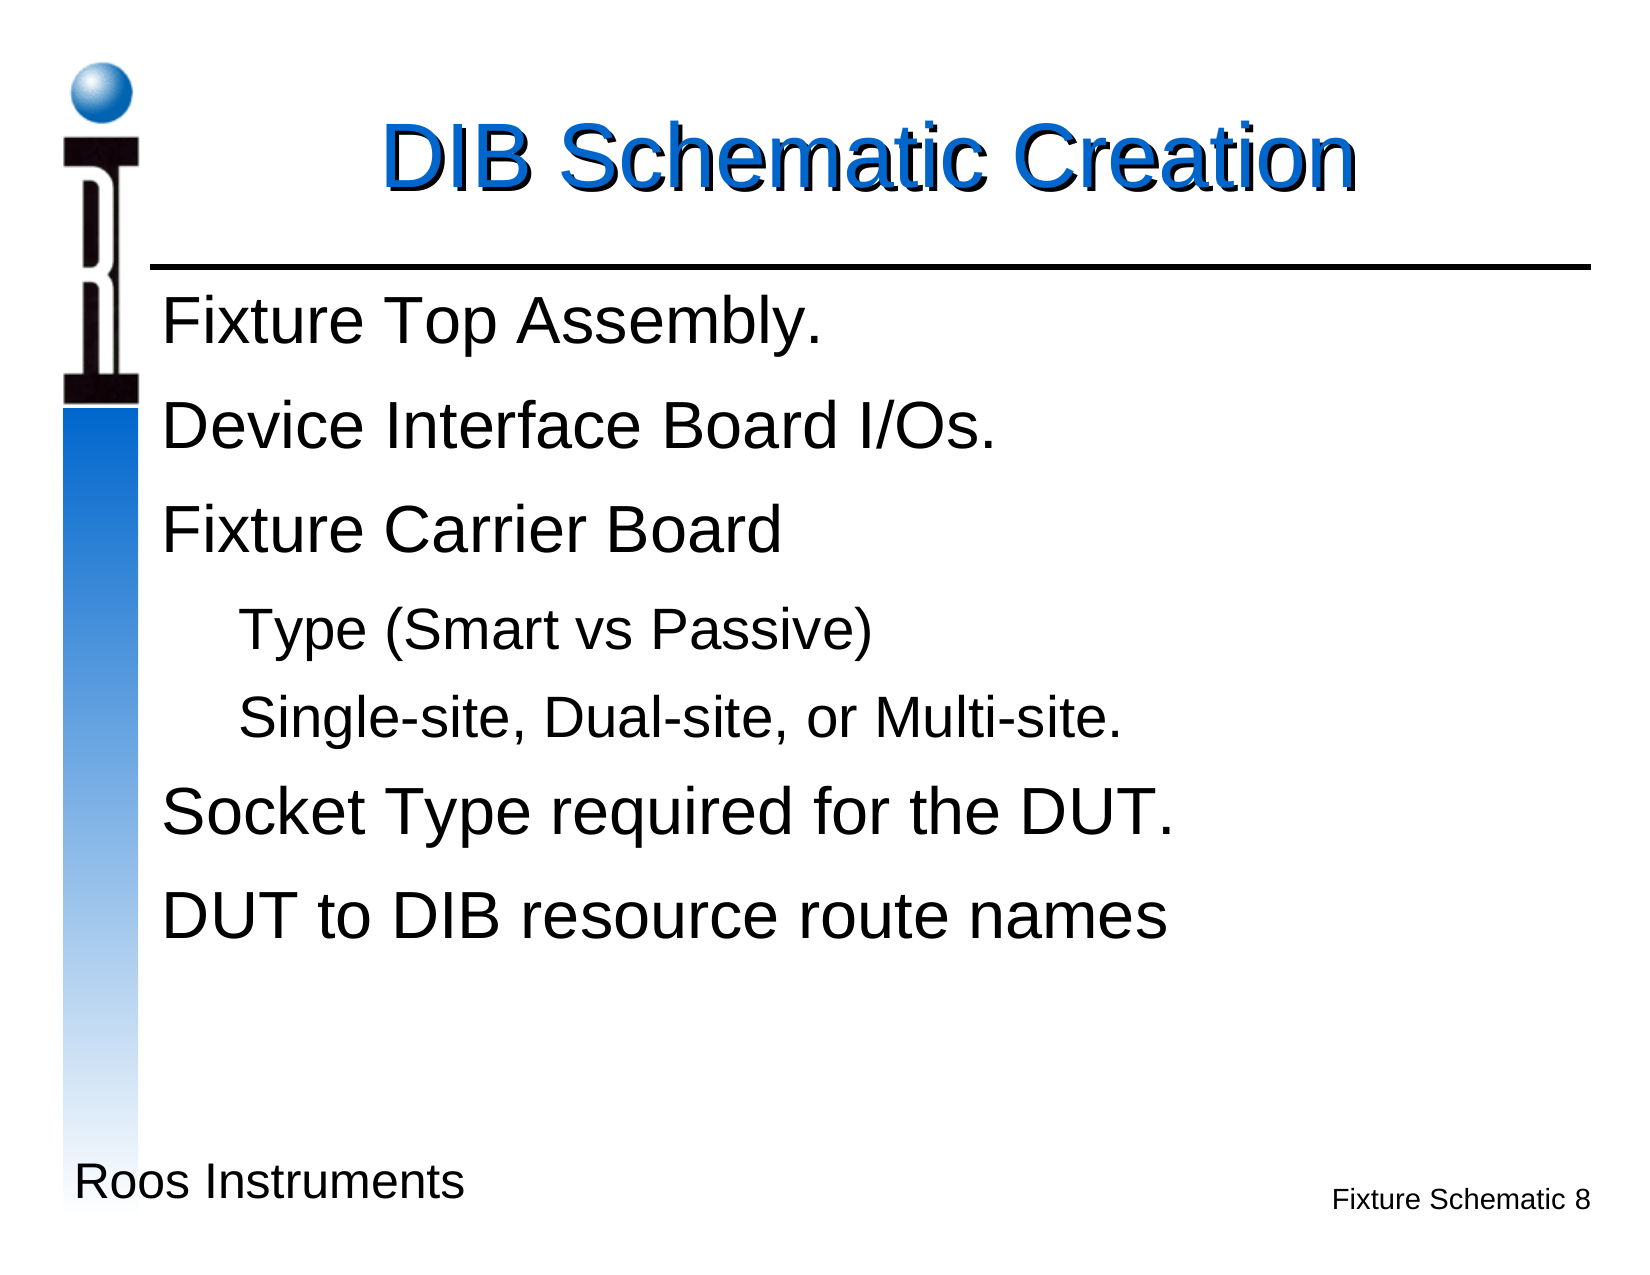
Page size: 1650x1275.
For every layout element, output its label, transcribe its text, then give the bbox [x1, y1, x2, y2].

picture [59, 59, 144, 411]
title DIB Schematic Creation [147, 59, 1591, 253]
list Fixture Top Assembly. Device Interface Board I/Os. Fixture Carrier Board Type (Smart vs Passive) Single-site, Dual-site, or Multi-site. Socket Type required for the DUT. DUT to DIB resource route names [144, 283, 1591, 1079]
